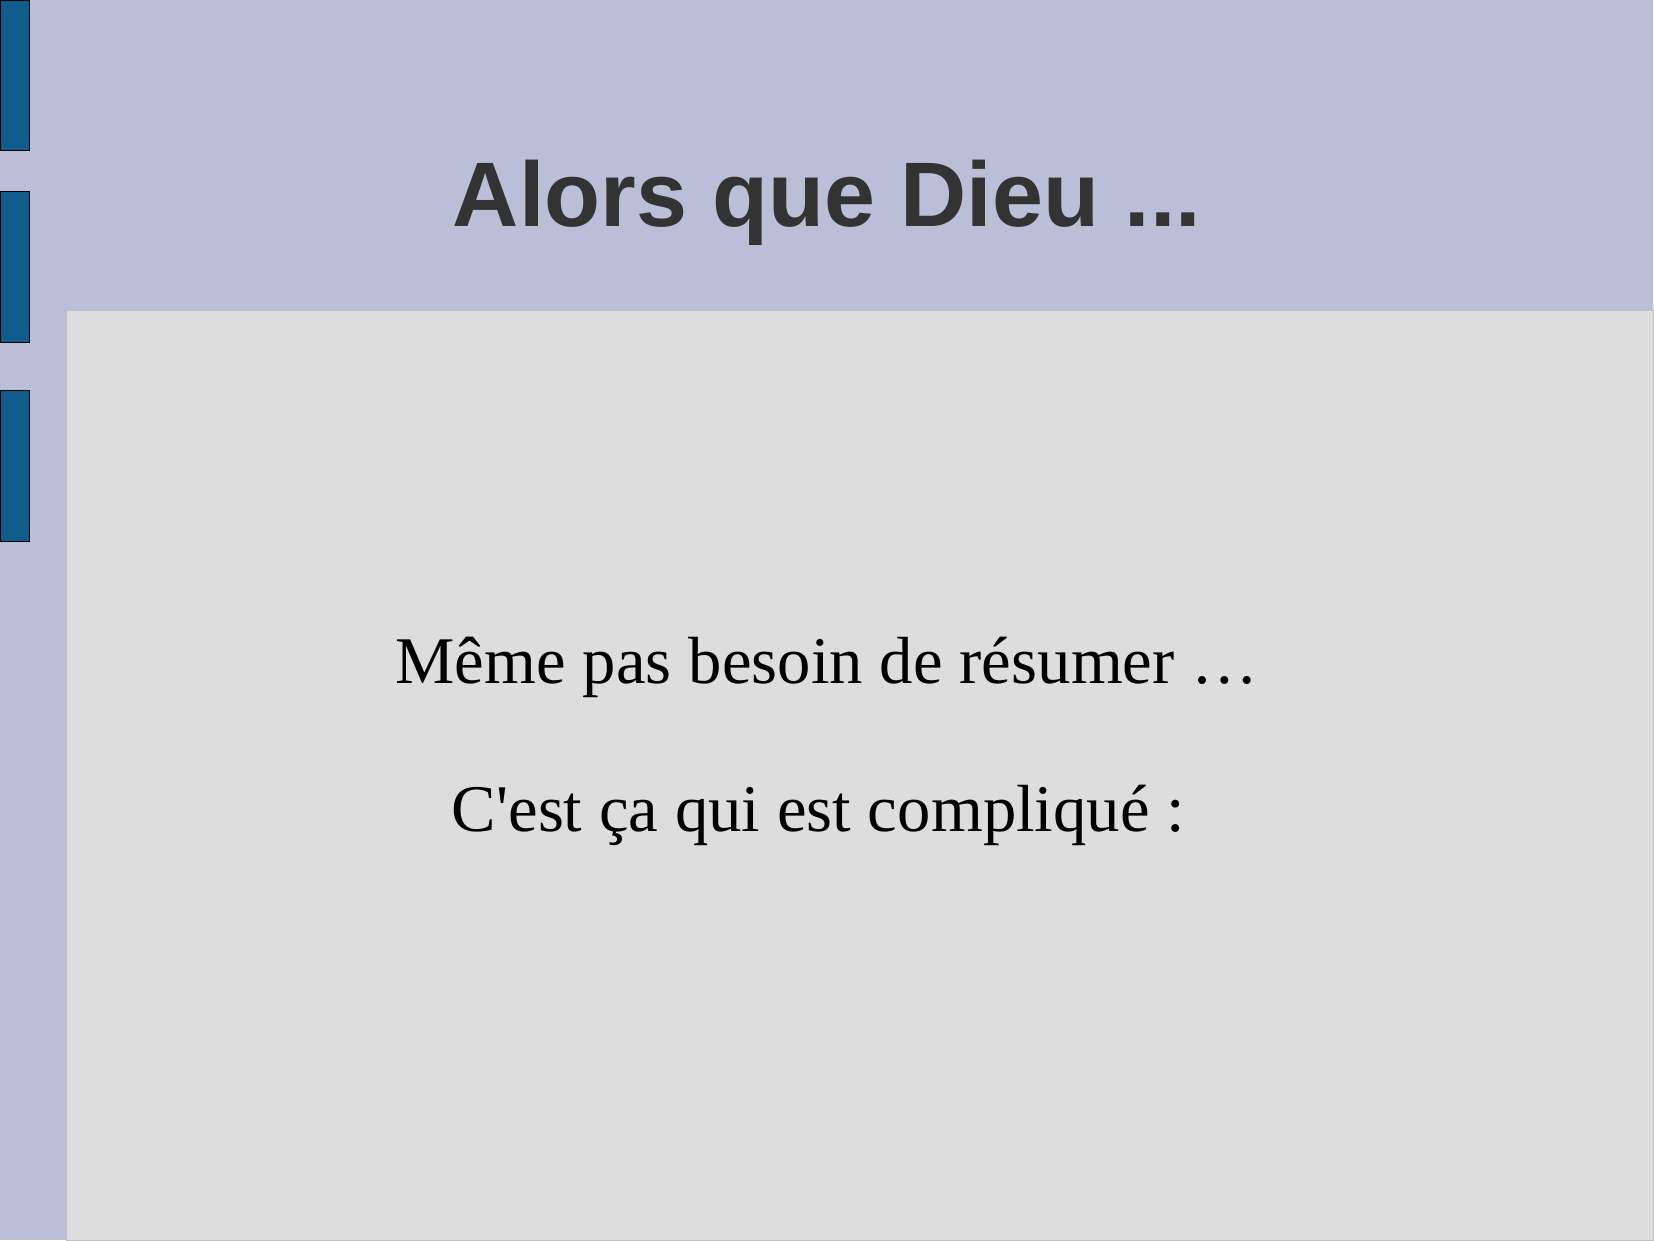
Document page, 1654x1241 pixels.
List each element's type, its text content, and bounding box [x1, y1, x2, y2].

title Alors que Dieu ... [121, 98, 1534, 291]
subtitle Même pas besoin de résumer … C'est ça qui est compliqué : [121, 352, 1534, 1119]
